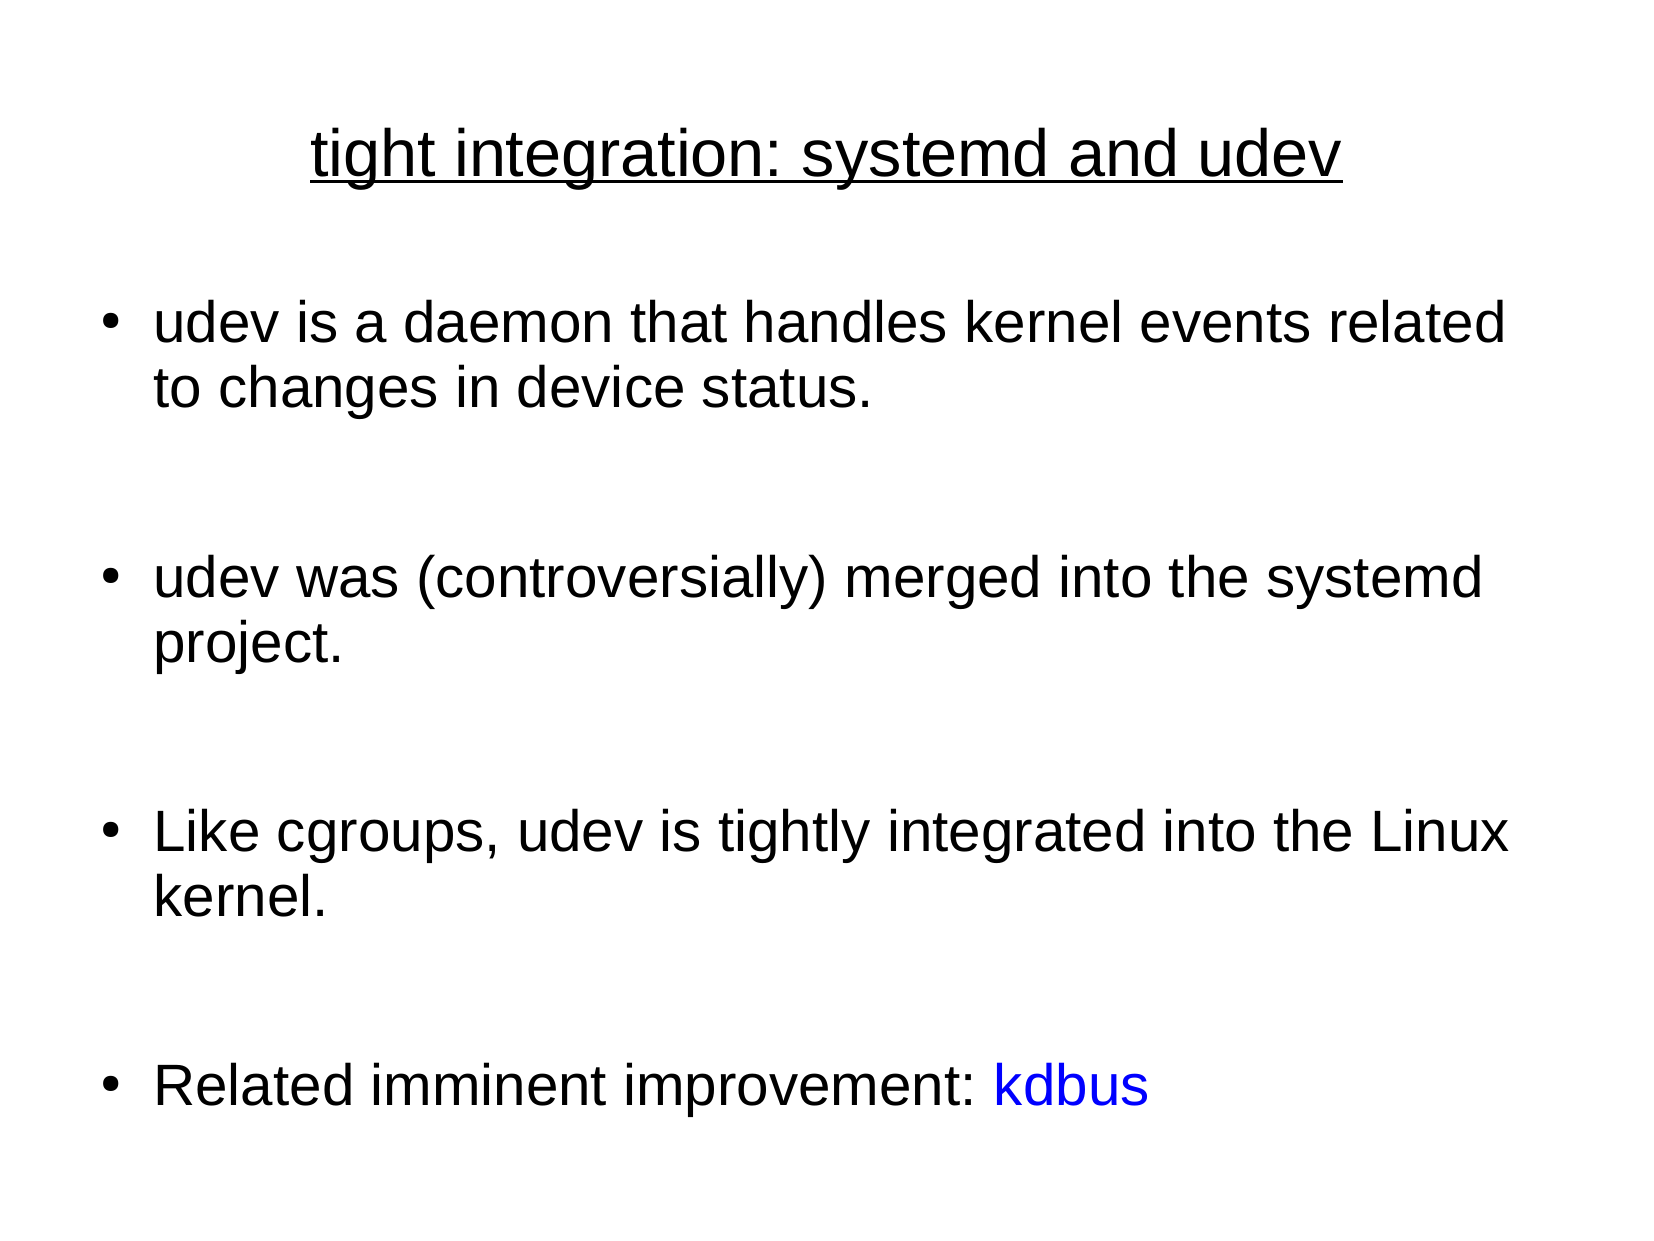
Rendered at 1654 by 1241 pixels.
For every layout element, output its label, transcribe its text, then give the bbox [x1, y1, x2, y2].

title tight integration: systemd and udev [82, 49, 1571, 257]
list udev is a daemon that handles kernel events related to changes in device status. udev was (controversially) merged into the systemd project. Like cgroups, udev is tightly integrated into the Linux kernel. Related imminent improvement: kdbus [82, 290, 1561, 1156]
